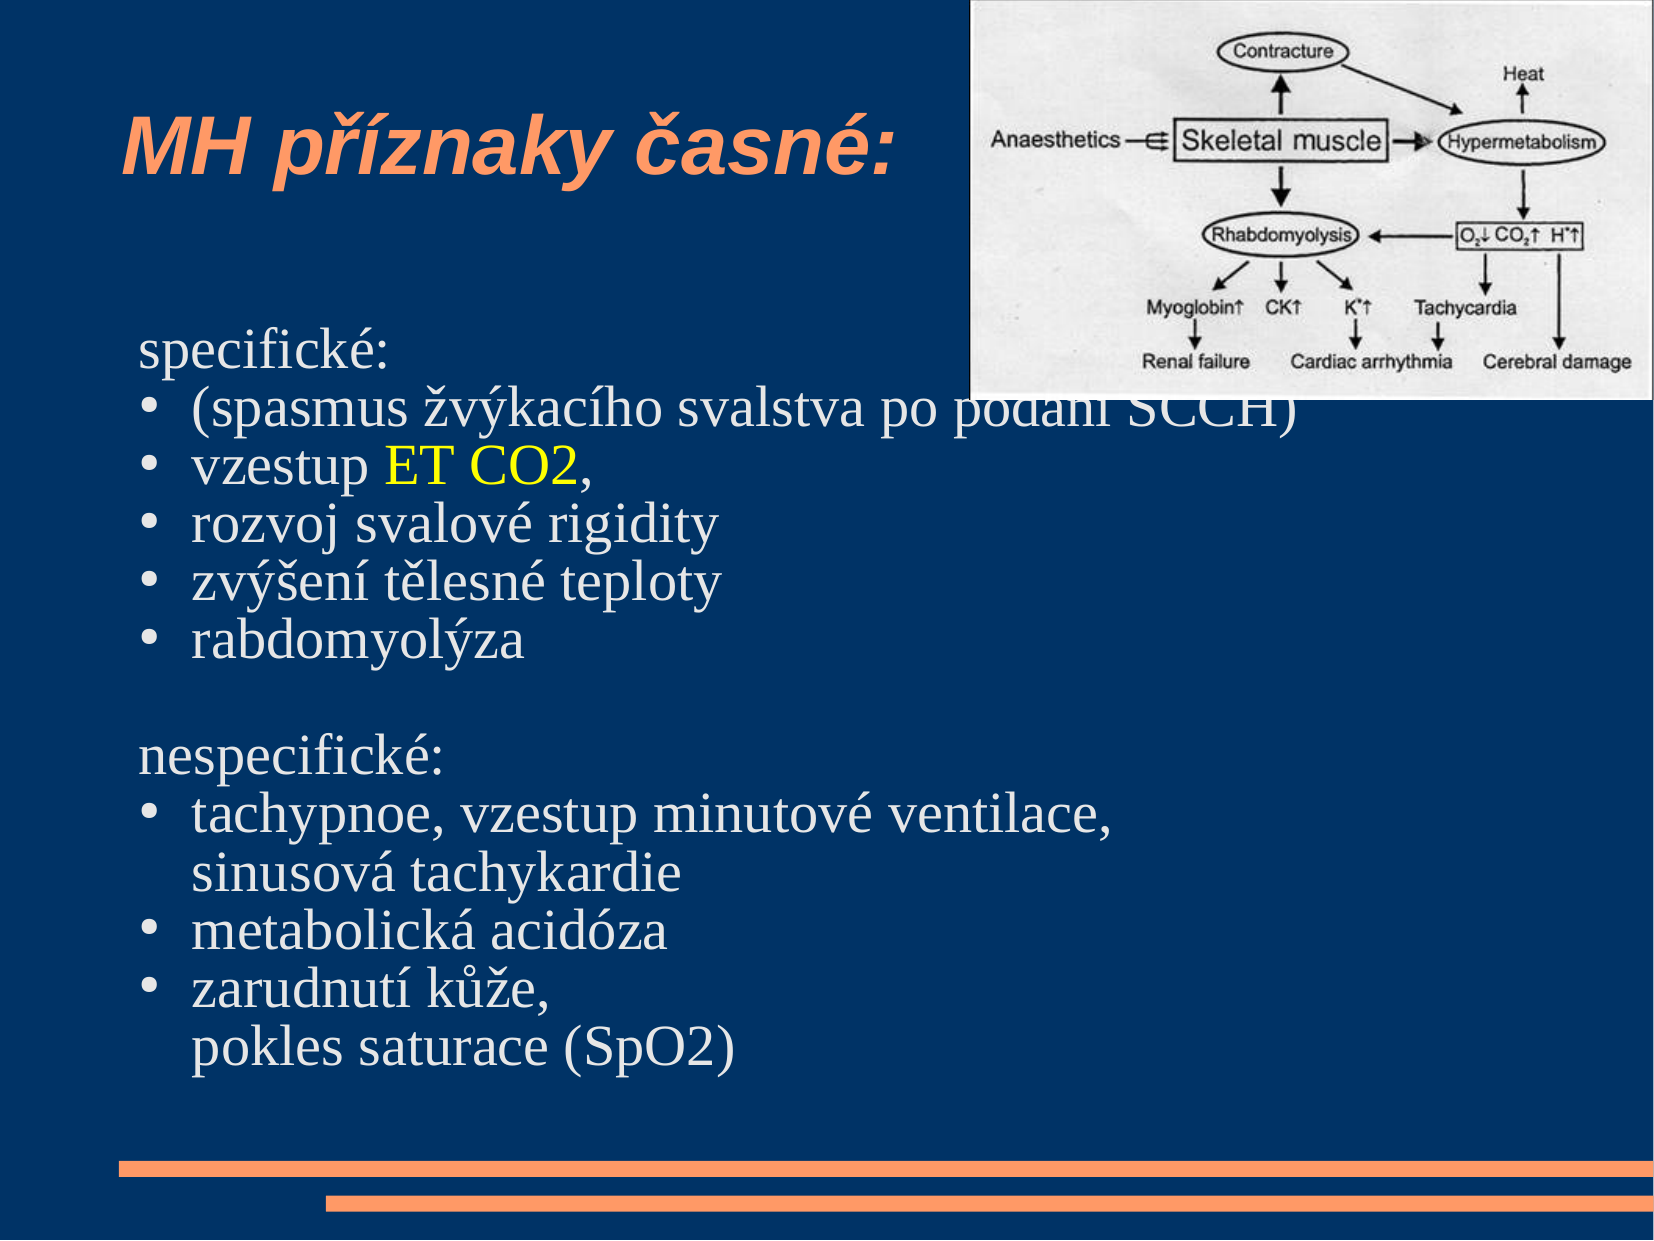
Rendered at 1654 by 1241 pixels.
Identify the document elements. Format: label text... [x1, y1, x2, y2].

picture [969, 0, 1654, 400]
list specifické: (spasmus žvýkacího svalstva po podání SCCH) vzestup ET CO2, rozvoj svalové rigidity zvýšení tělesné teploty rabdomyolýza nespecifické: tachypnoe, vzestup minutové ventilace, sinusová tachykardie metabolická acidóza zarudnutí kůže, pokles saturace (SpO2) [121, 322, 1561, 1171]
title MH příznaky časné: [121, 46, 969, 254]
